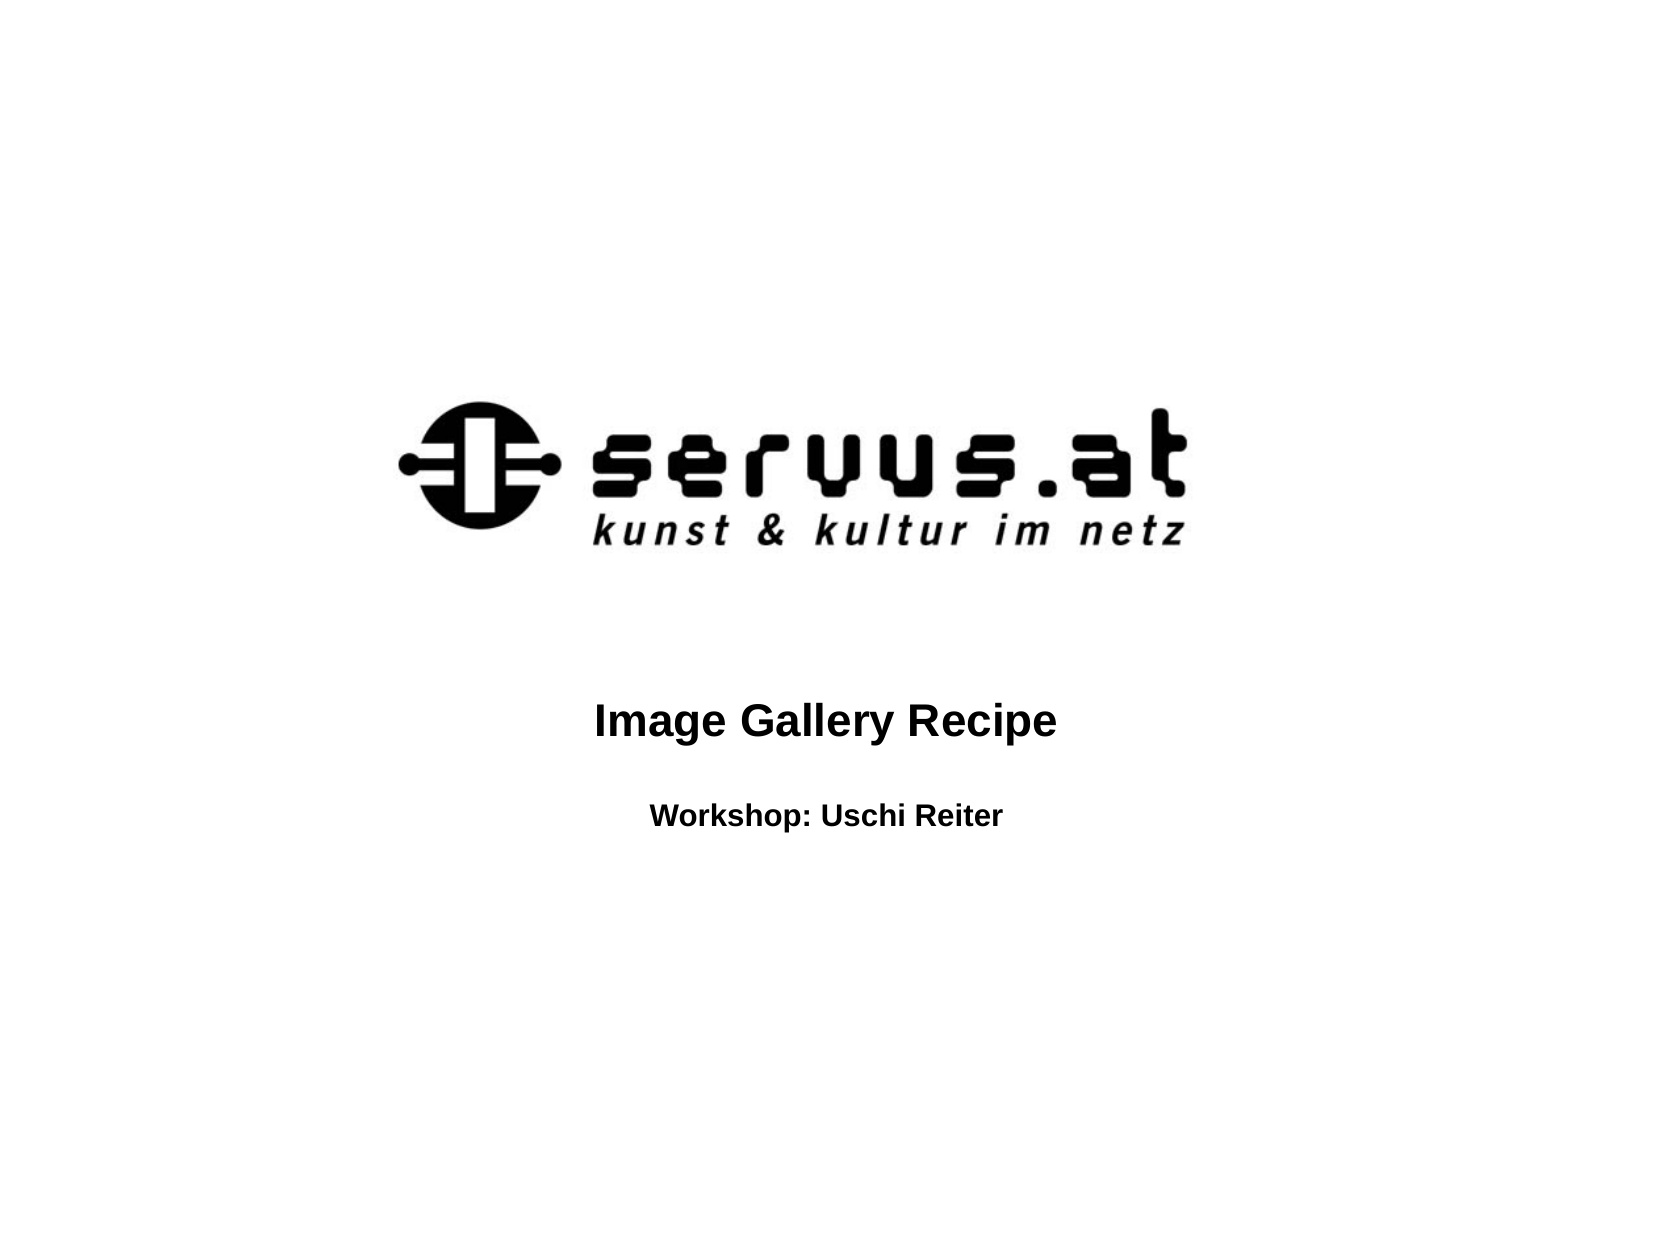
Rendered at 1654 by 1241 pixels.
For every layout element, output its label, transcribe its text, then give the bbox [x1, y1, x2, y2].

text_box Image Gallery Recipe Workshop: Uschi Reiter [82, 297, 1571, 1102]
